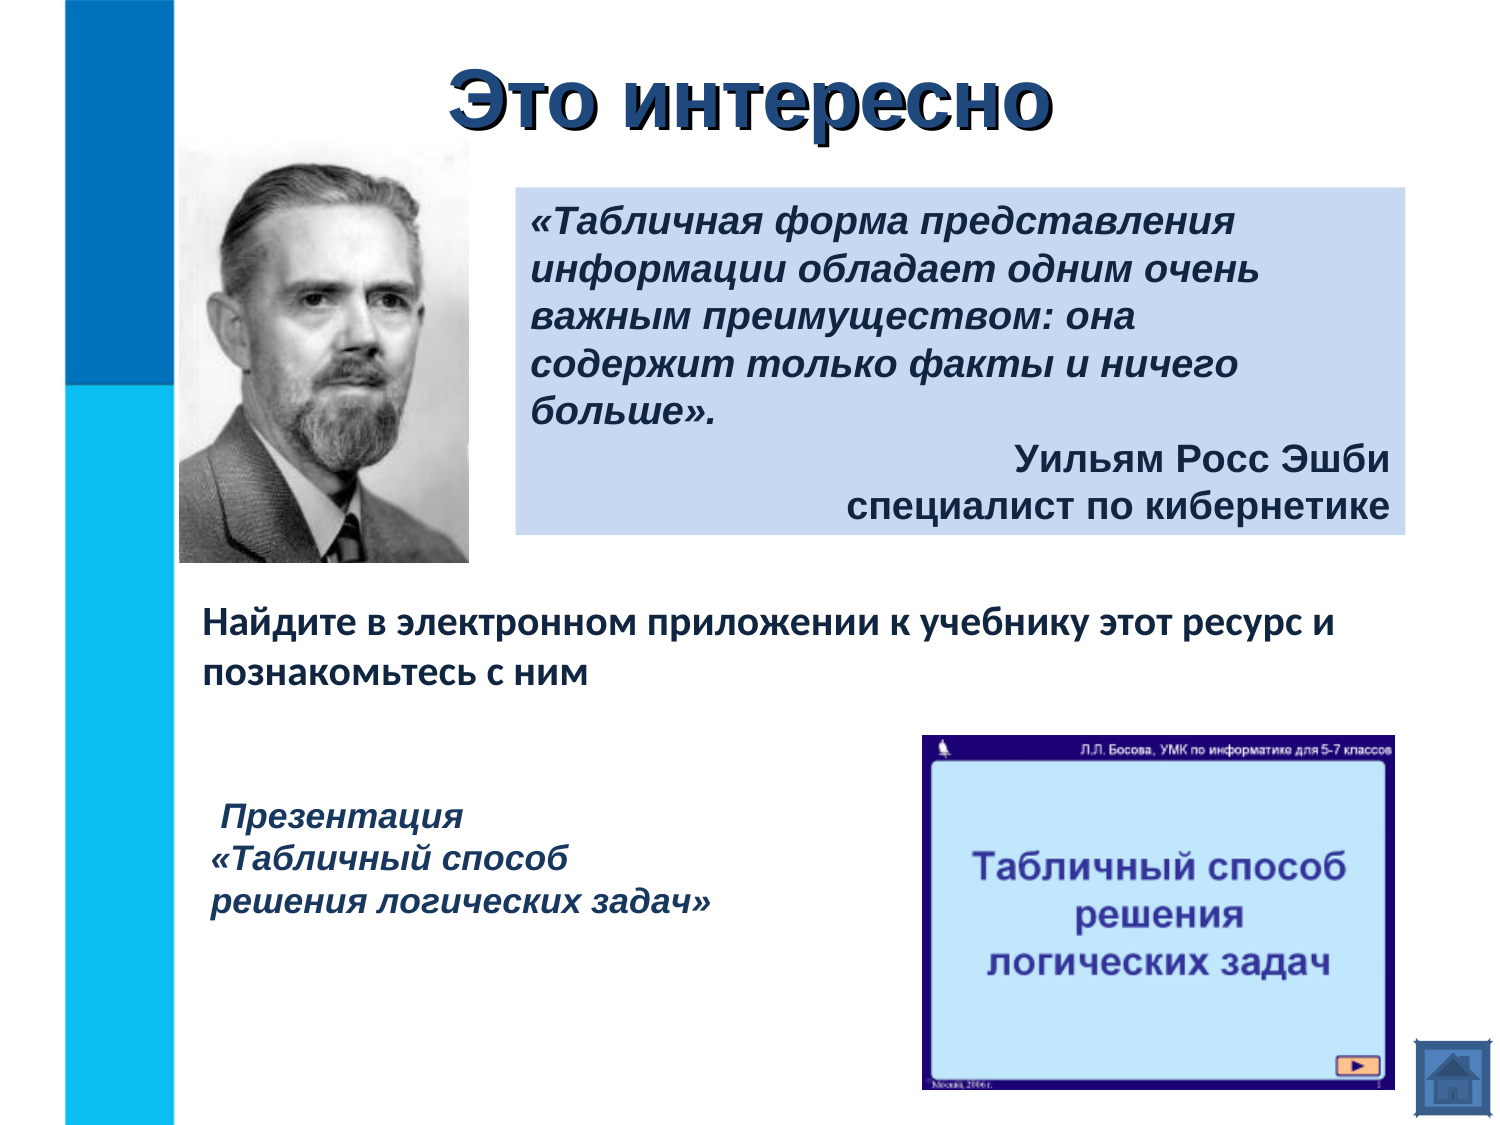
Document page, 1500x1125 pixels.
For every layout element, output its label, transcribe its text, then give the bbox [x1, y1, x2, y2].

text_box «Табличная форма представления информации обладает одним очень важным преимуществом: она содержит только факты и ничего больше». Уильям Росс Эшби специалист по кибернетике [515, 187, 1406, 536]
title Это интересно [75, 0, 1426, 188]
text_box [1419, 1042, 1489, 1114]
text_box Найдите в электронном приложении к учебнику этот ресурс и познакомьтесь с ним [187, 585, 1454, 702]
picture [0, 0, 1500, 1125]
text_box Презентация «Табличный способ решения логических задач» [152, 785, 856, 929]
